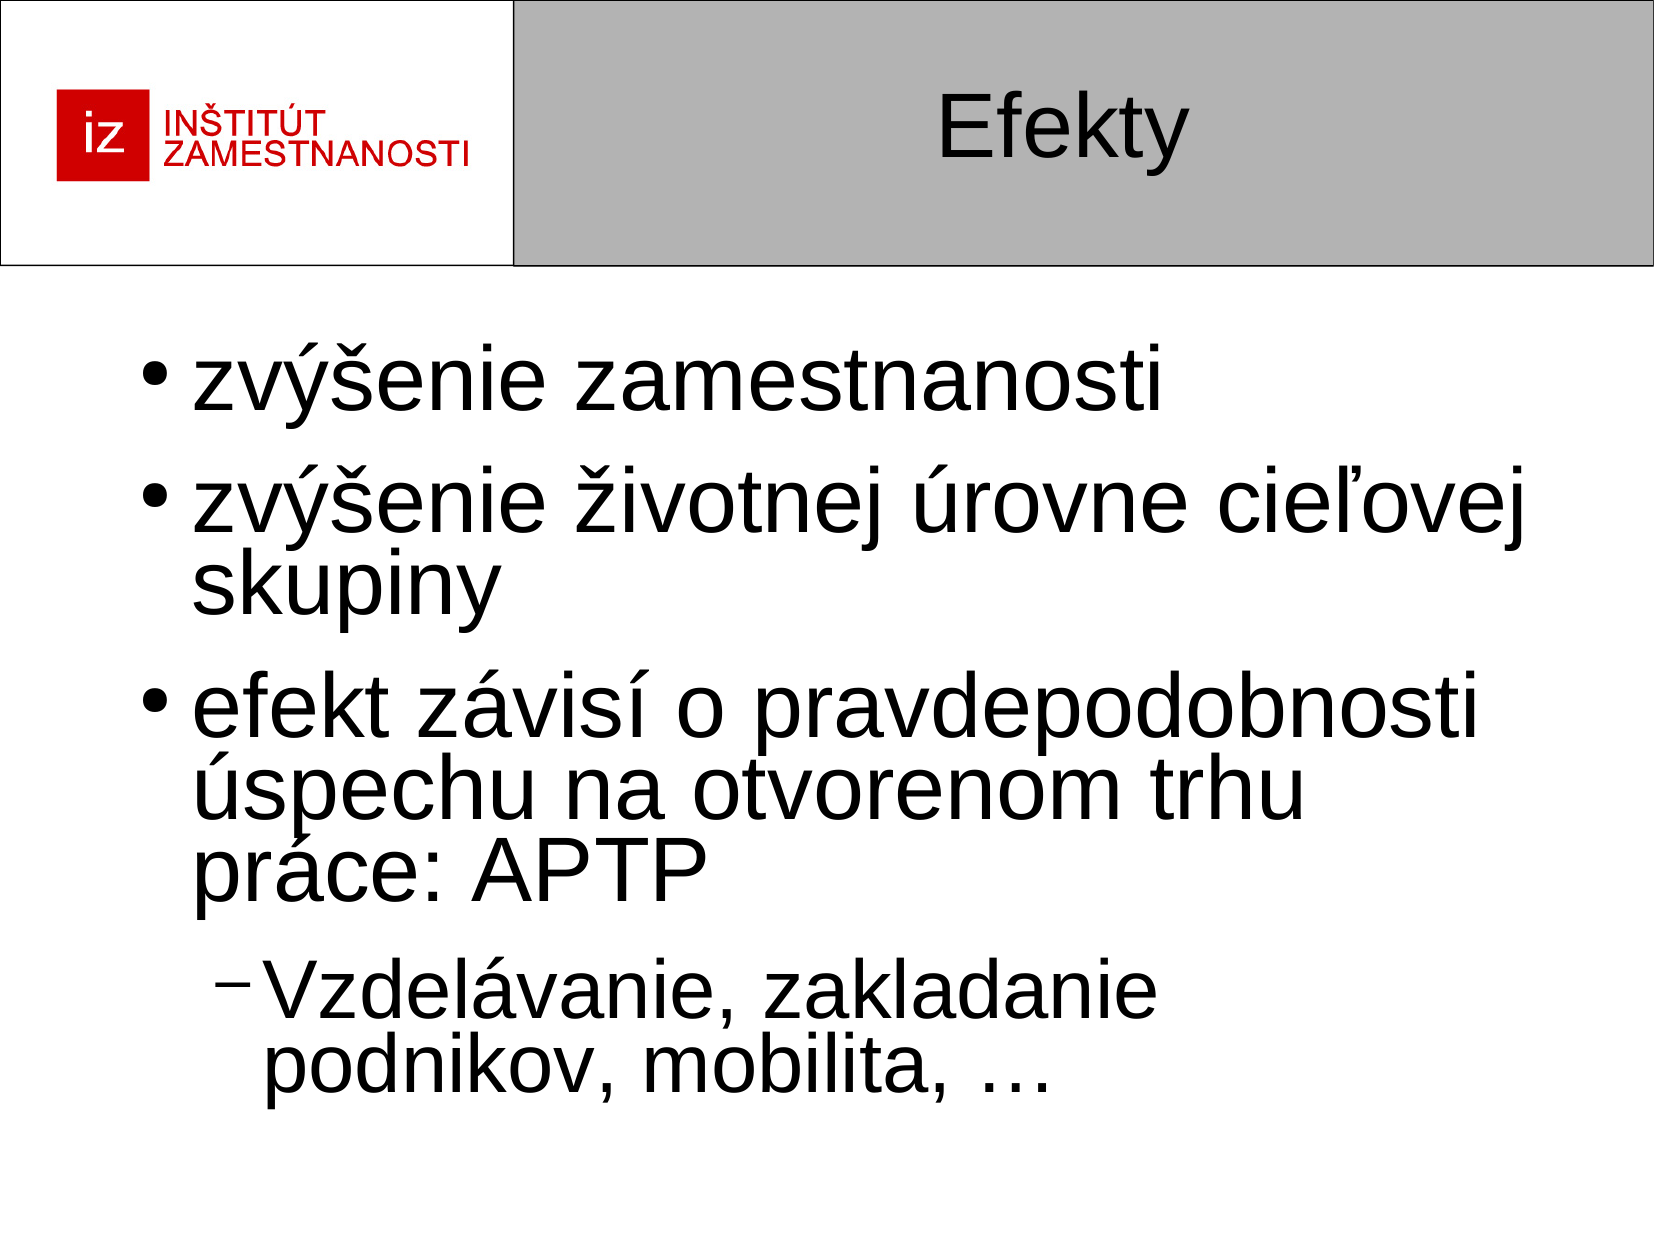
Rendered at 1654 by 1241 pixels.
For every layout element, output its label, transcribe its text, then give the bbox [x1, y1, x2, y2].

title Efekty [561, 37, 1565, 229]
picture [5, 8, 512, 257]
list zvýšenie zamestnanosti zvýšenie životnej úrovne cieľovej skupiny efekt závisí o pravdepodobnosti úspechu na otvorenom trhu práce: APTP Vzdelávanie, zakladanie podnikov, mobilita, … [121, 344, 1533, 1129]
